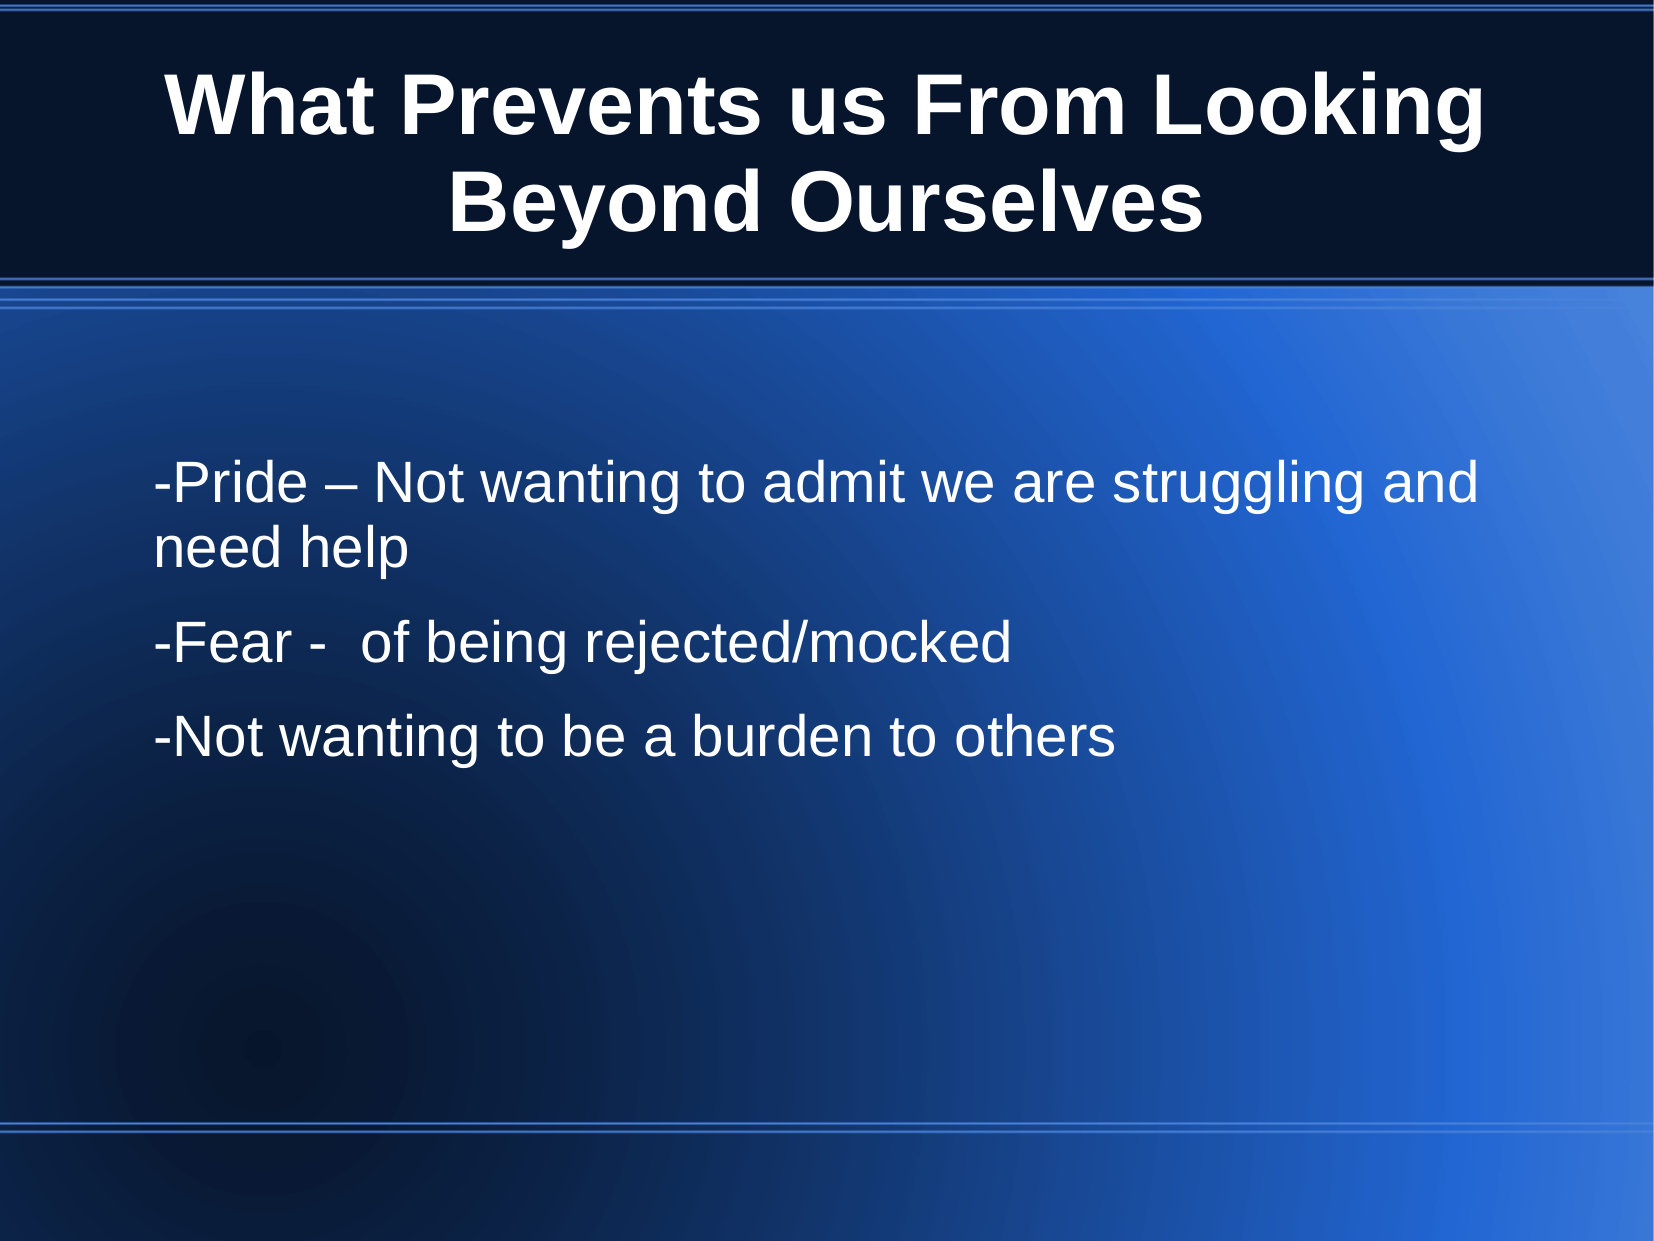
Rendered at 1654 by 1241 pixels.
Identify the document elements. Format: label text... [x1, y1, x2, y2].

picture [0, 0, 1654, 1241]
title What Prevents us From Looking Beyond Ourselves [82, 49, 1571, 257]
list -Pride – Not wanting to admit we are struggling and need help -Fear - of being rejected/mocked -Not wanting to be a burden to others [82, 355, 1571, 1071]
